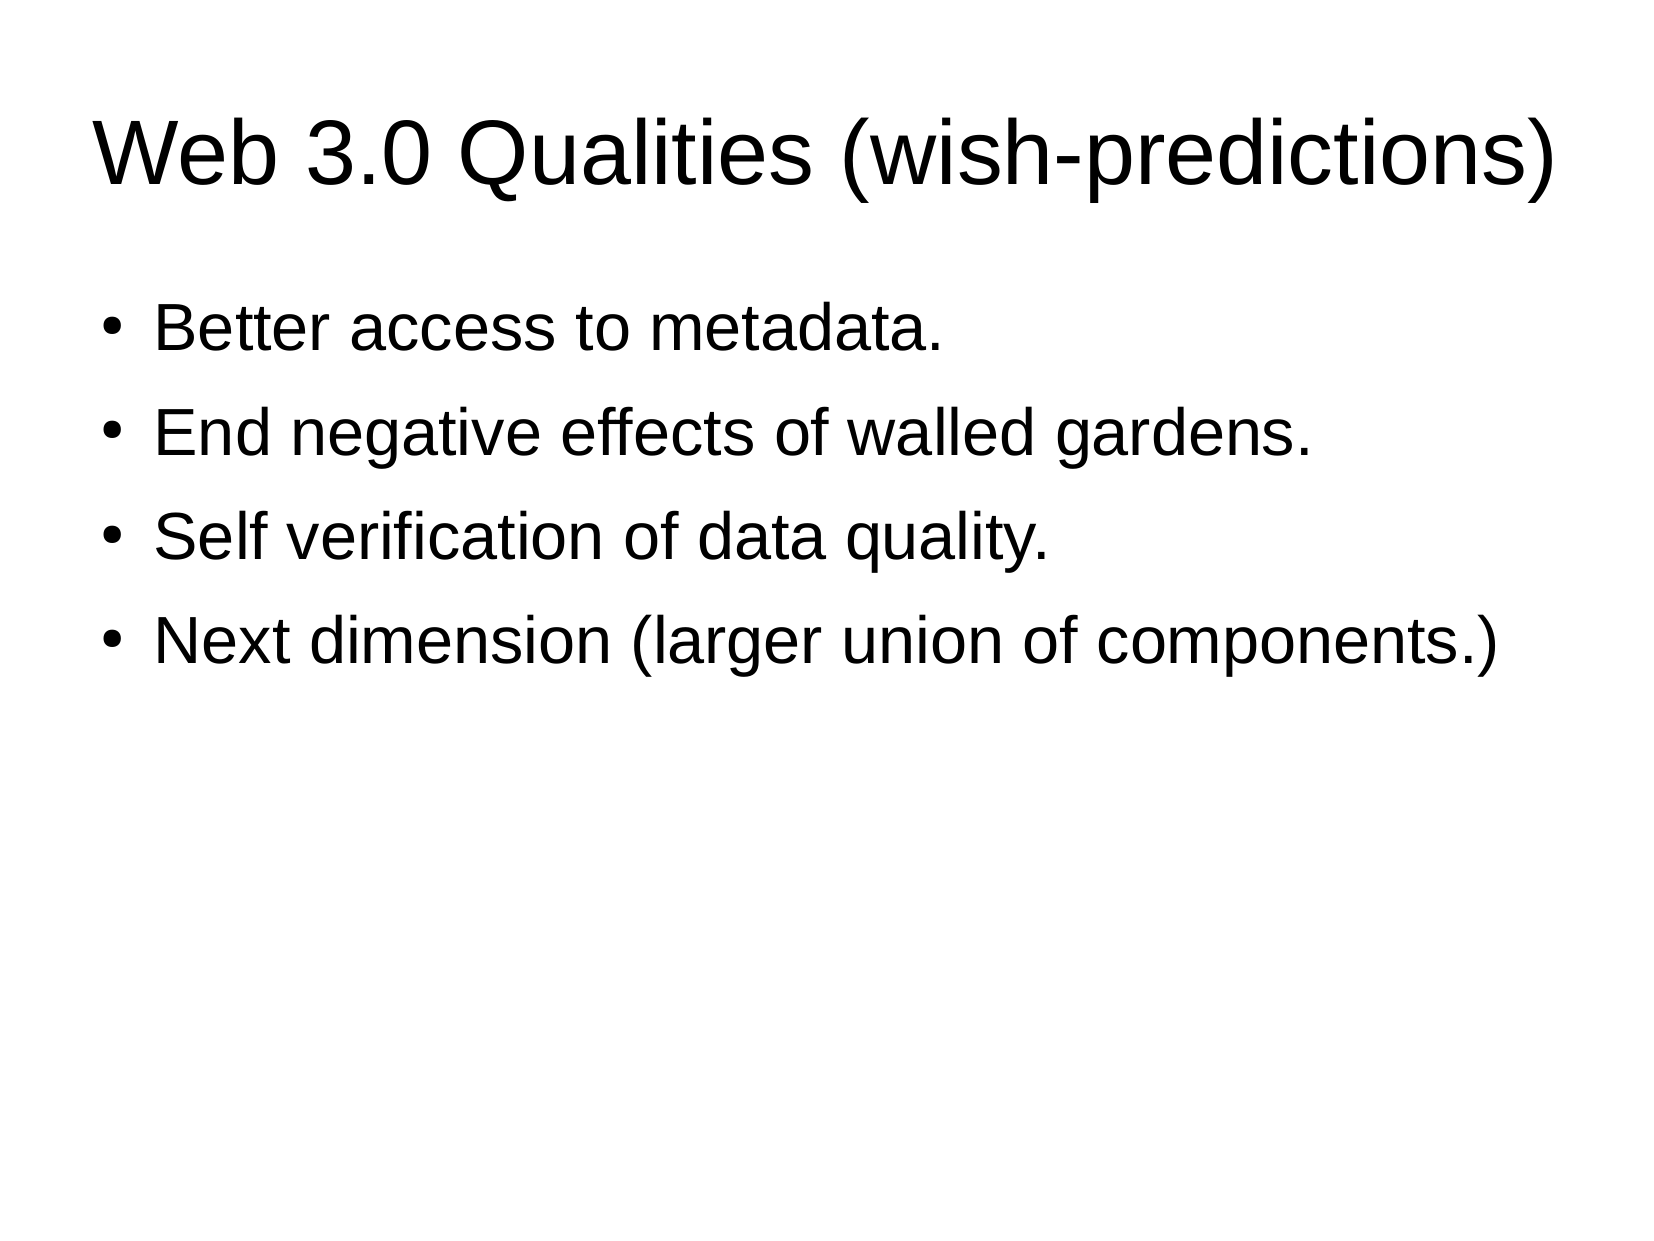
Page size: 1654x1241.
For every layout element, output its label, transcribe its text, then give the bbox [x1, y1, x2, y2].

list Better access to metadata. End negative effects of walled gardens. Self verification of data quality. Next dimension (larger union of components.) [82, 290, 1571, 1010]
title Web 3.0 Qualities (wish-predictions) [82, 49, 1571, 257]
